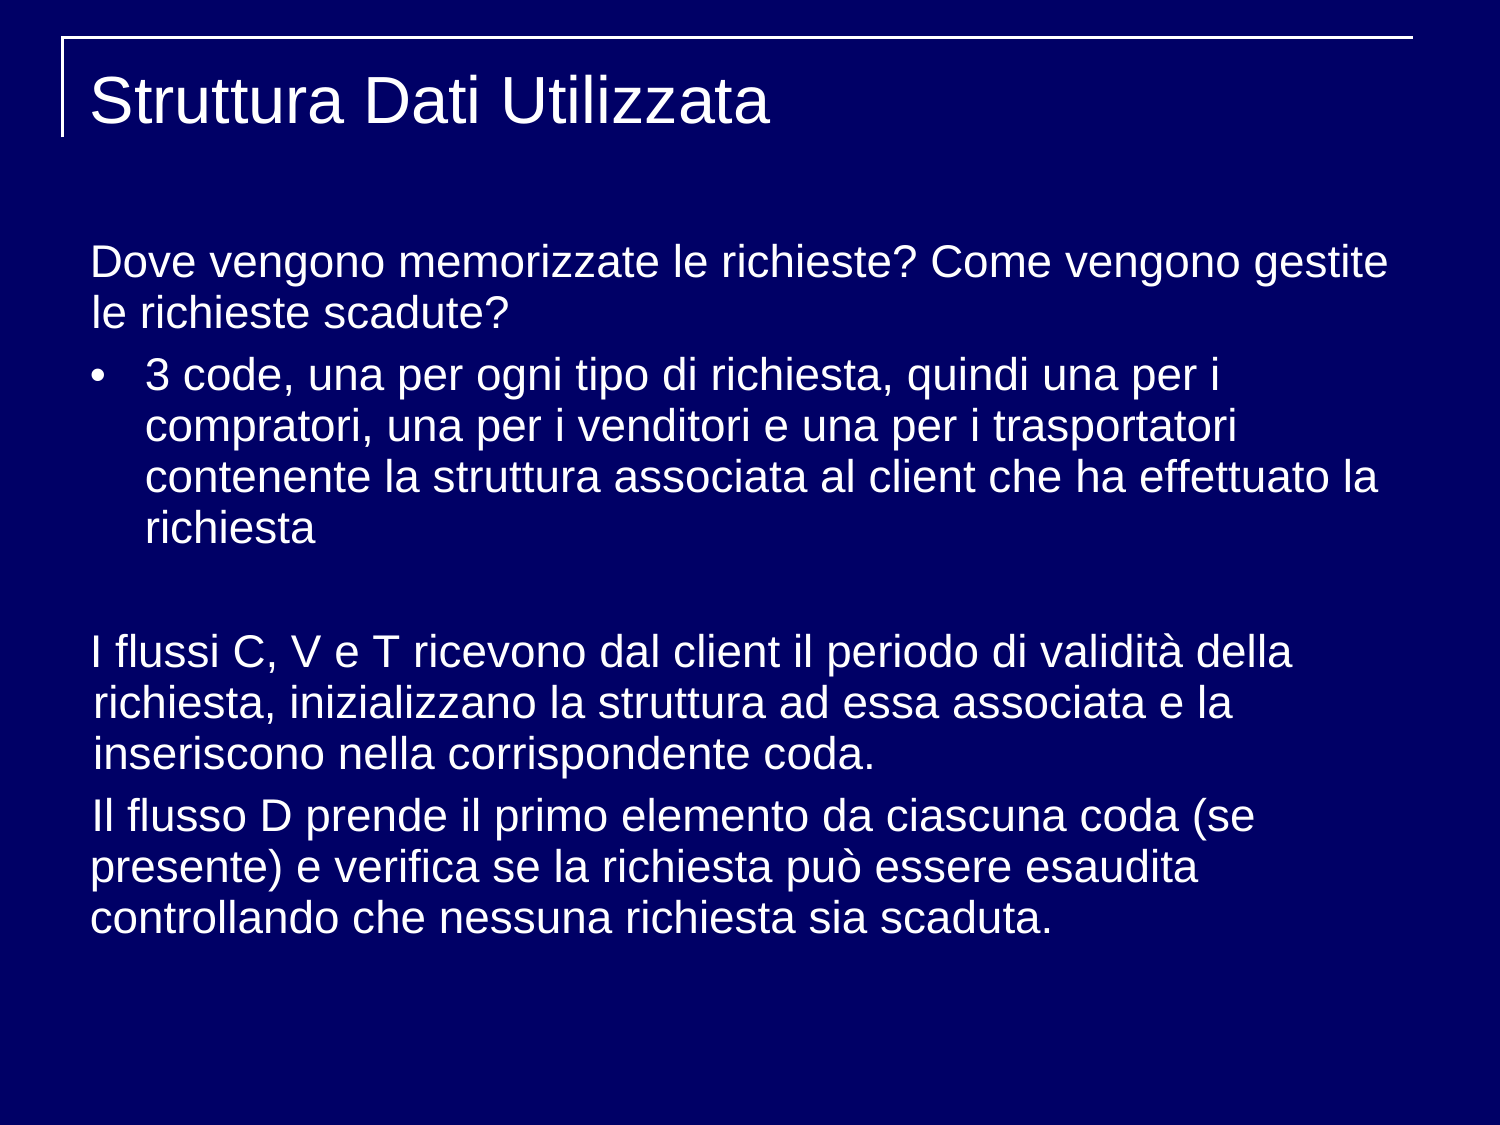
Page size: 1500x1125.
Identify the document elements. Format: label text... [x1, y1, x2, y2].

list Dove vengono memorizzate le richieste? Come vengono gestite le richieste scadute? 3 code, una per ogni tipo di richiesta, quindi una per i compratori, una per i venditori e una per i trasportatori contenente la struttura associata al client che ha effettuato la richiesta I flussi C, V e T ricevono dal client il periodo di validità della richiesta, inizializzano la struttura ad essa associata e la inseriscono nella corrispondente coda. Il flusso D prende il primo elemento da ciascuna coda (se presente) e verifica se la richiesta può essere esaudita controllando che nessuna richiesta sia scaduta. [74, 142, 1425, 1009]
title Struttura Dati Utilizzata [75, 38, 1423, 142]
